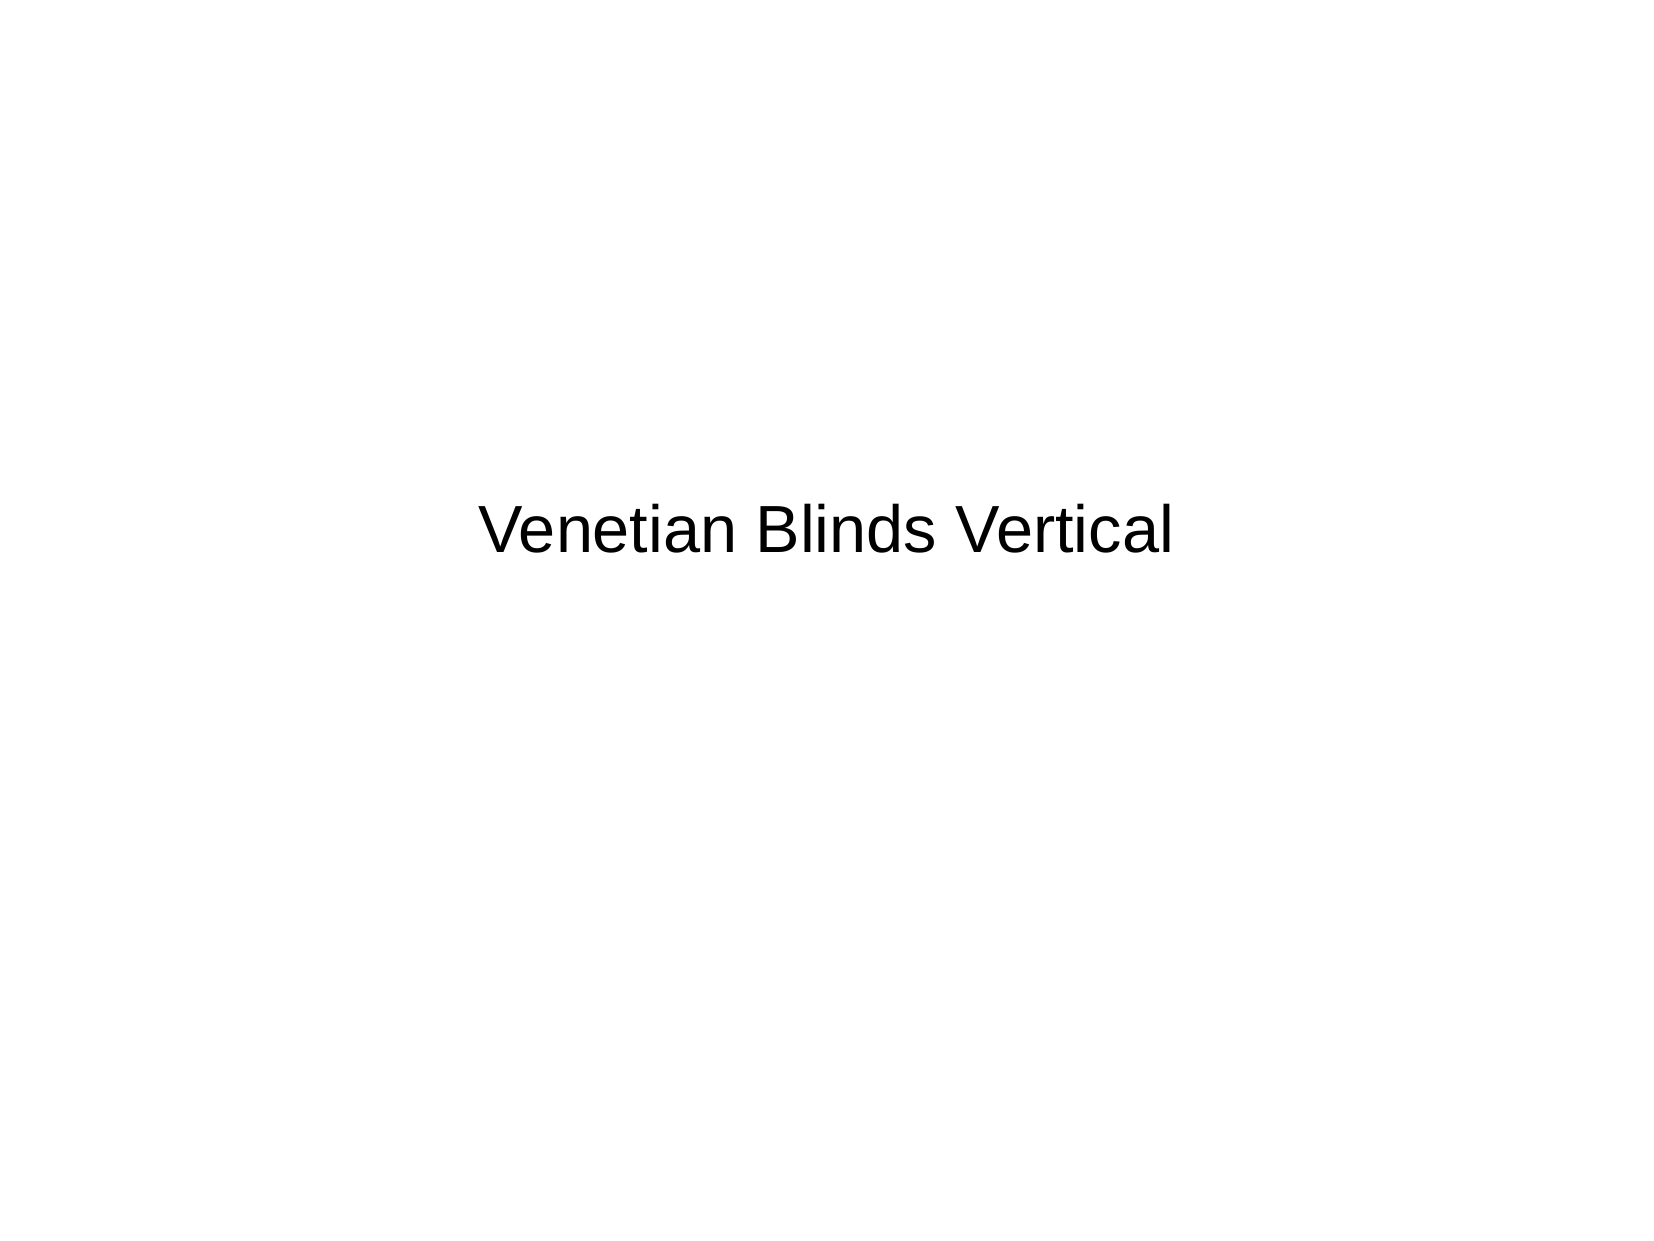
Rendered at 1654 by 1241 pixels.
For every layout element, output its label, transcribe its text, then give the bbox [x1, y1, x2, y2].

subtitle Venetian Blinds Vertical [82, 49, 1571, 1010]
